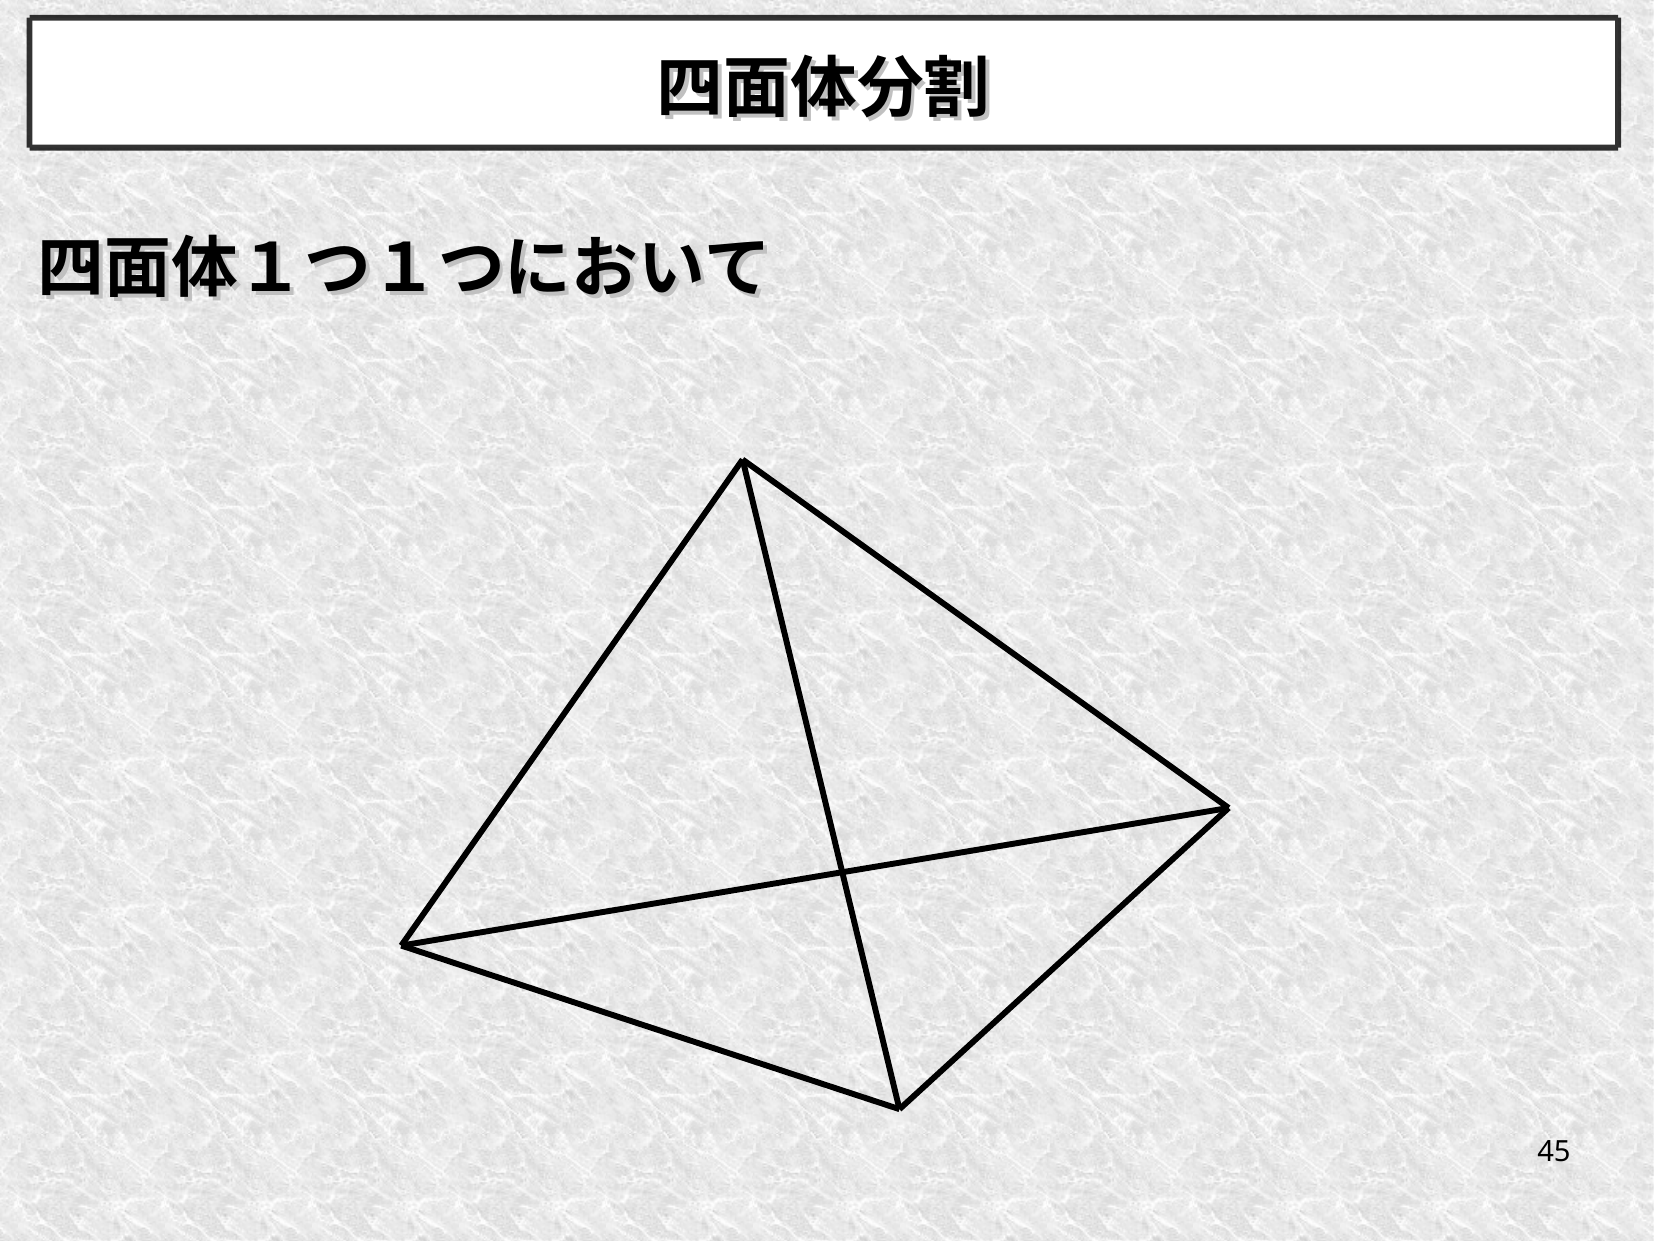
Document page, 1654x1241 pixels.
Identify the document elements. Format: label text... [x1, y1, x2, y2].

text_box 四面体１つ１つにおいて [22, 206, 939, 302]
text_box 四面体分割 [29, 17, 1619, 148]
picture [0, 0, 1654, 1241]
